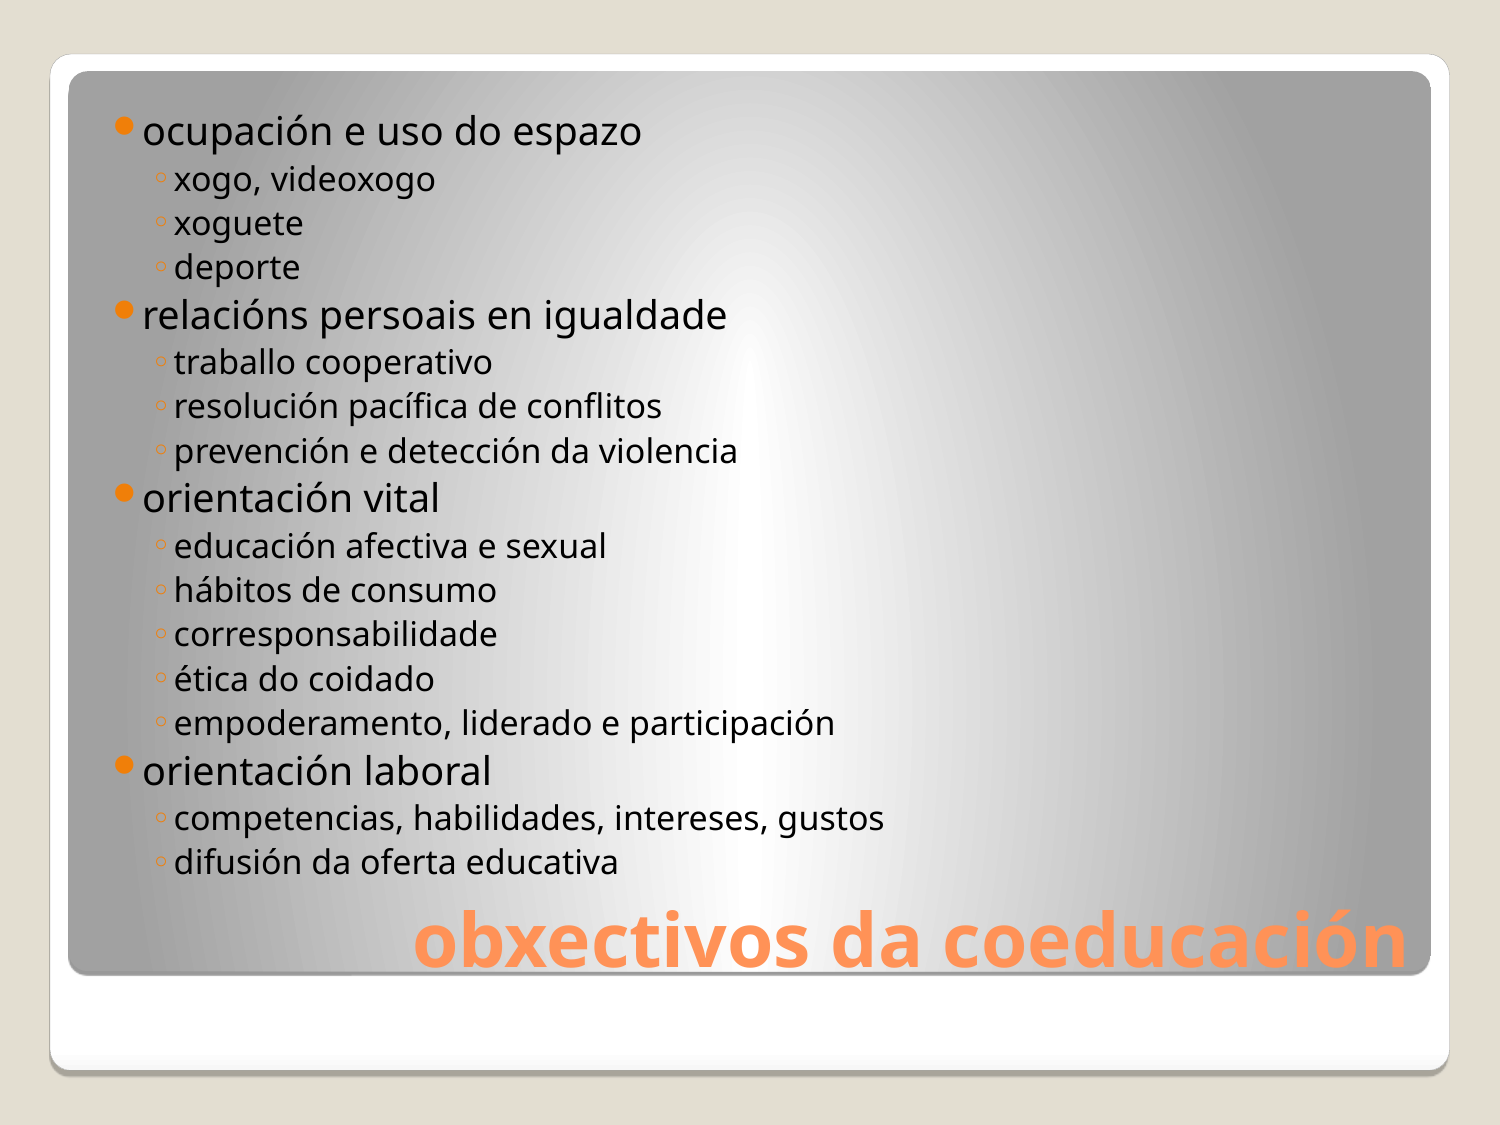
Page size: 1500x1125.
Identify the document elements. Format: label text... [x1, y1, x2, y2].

title obxectivos da coeducación [82, 891, 1425, 990]
list ocupación e uso do espazo xogo, videoxogo xoguete deporte relacións persoais en igualdade traballo cooperativo resolución pacífica de conflitos prevención e detección da violencia orientación vital educación afectiva e sexual hábitos de consumo corresponsabilidade ética do coidado empoderamento, liderado e participación orientación laboral competencias, habilidades, intereses, gustos difusión da oferta educativa [82, 46, 1425, 891]
